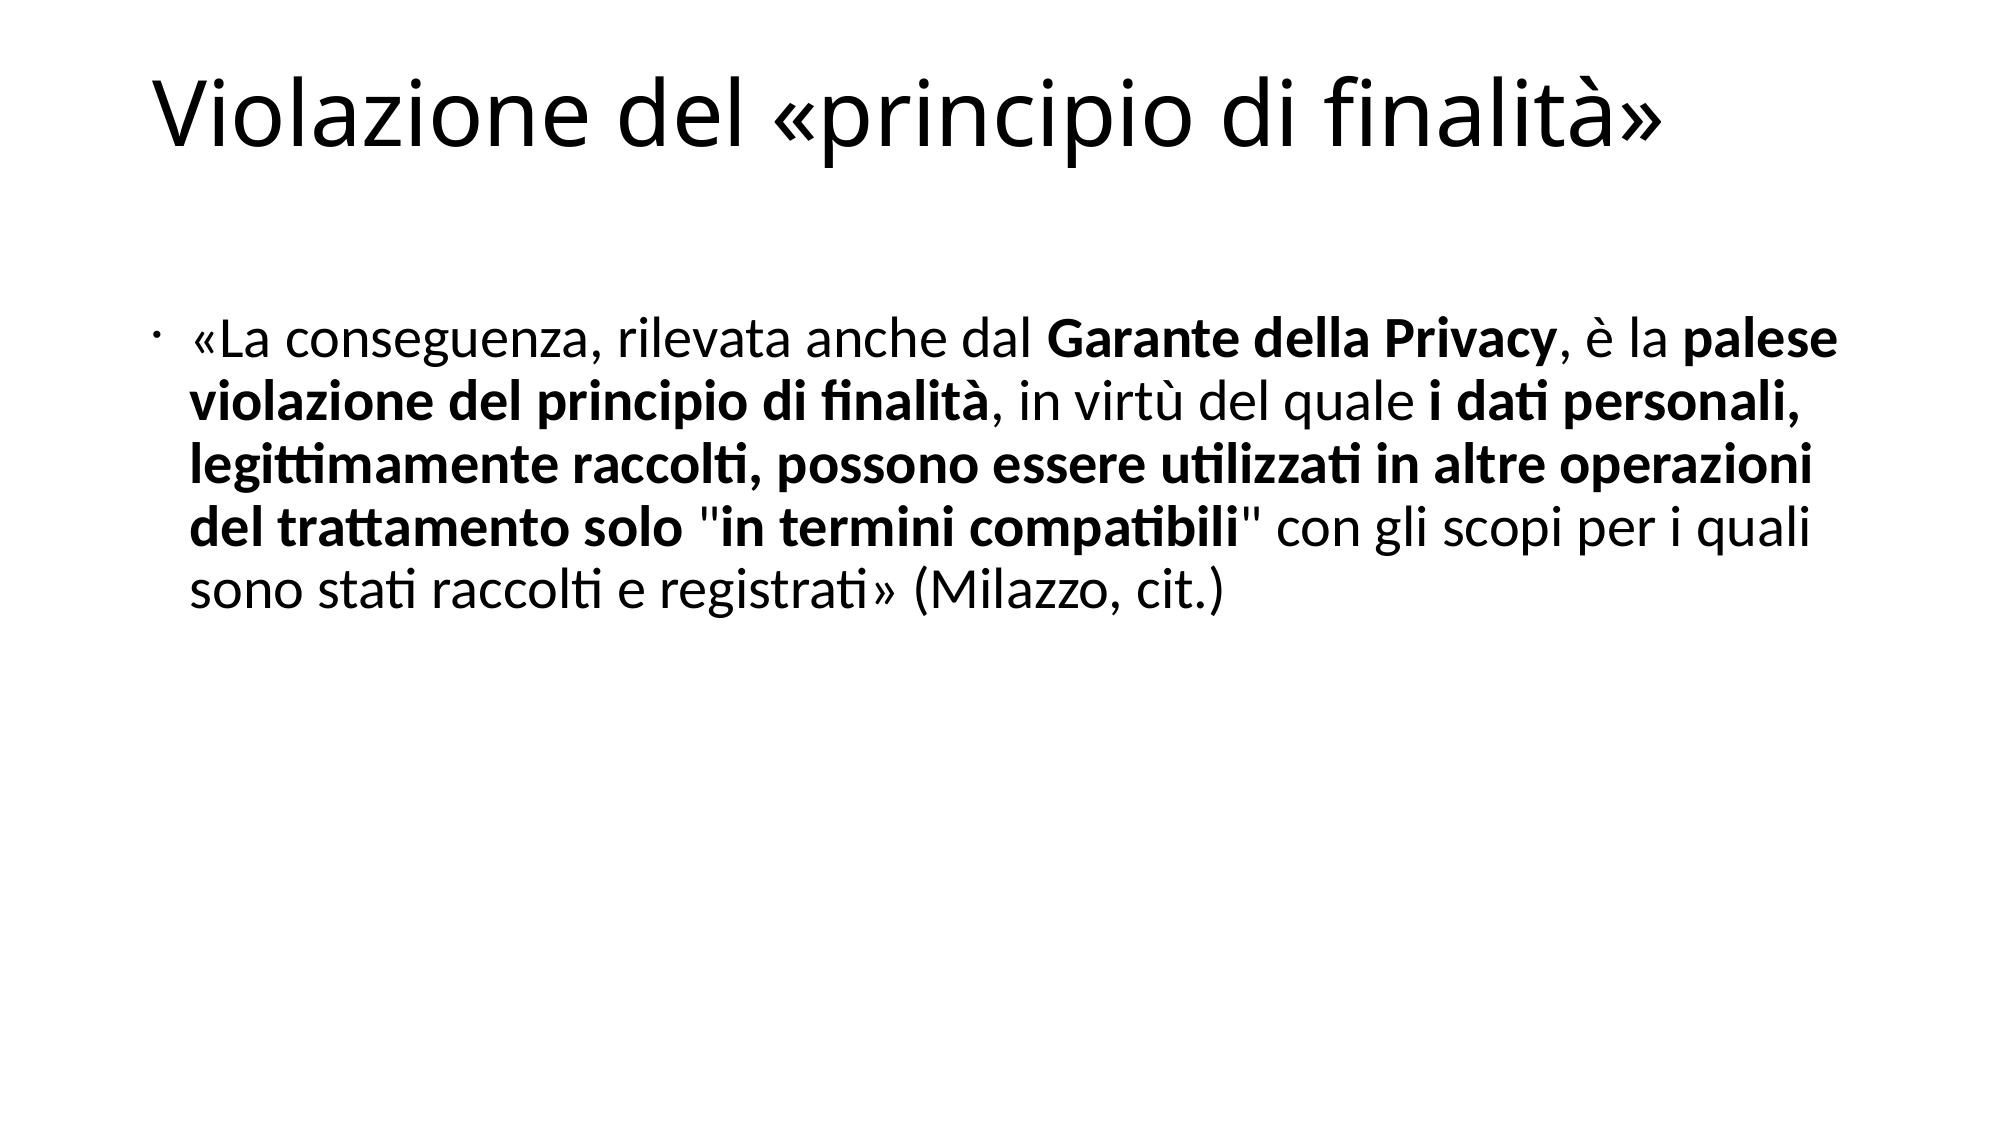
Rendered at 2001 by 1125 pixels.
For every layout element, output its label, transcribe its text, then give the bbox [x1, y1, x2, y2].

list «La conseguenza, rilevata anche dal Garante della Privacy, è la palese violazione del principio di finalità, in virtù del quale i dati personali, legittimamente raccolti, possono essere utilizzati in altre operazioni del trattamento solo "in termini compatibili" con gli scopi per i quali sono stati raccolti e registrati» (Milazzo, cit.) [137, 299, 1863, 1014]
title Violazione del «principio di finalità» [137, 59, 1863, 278]
